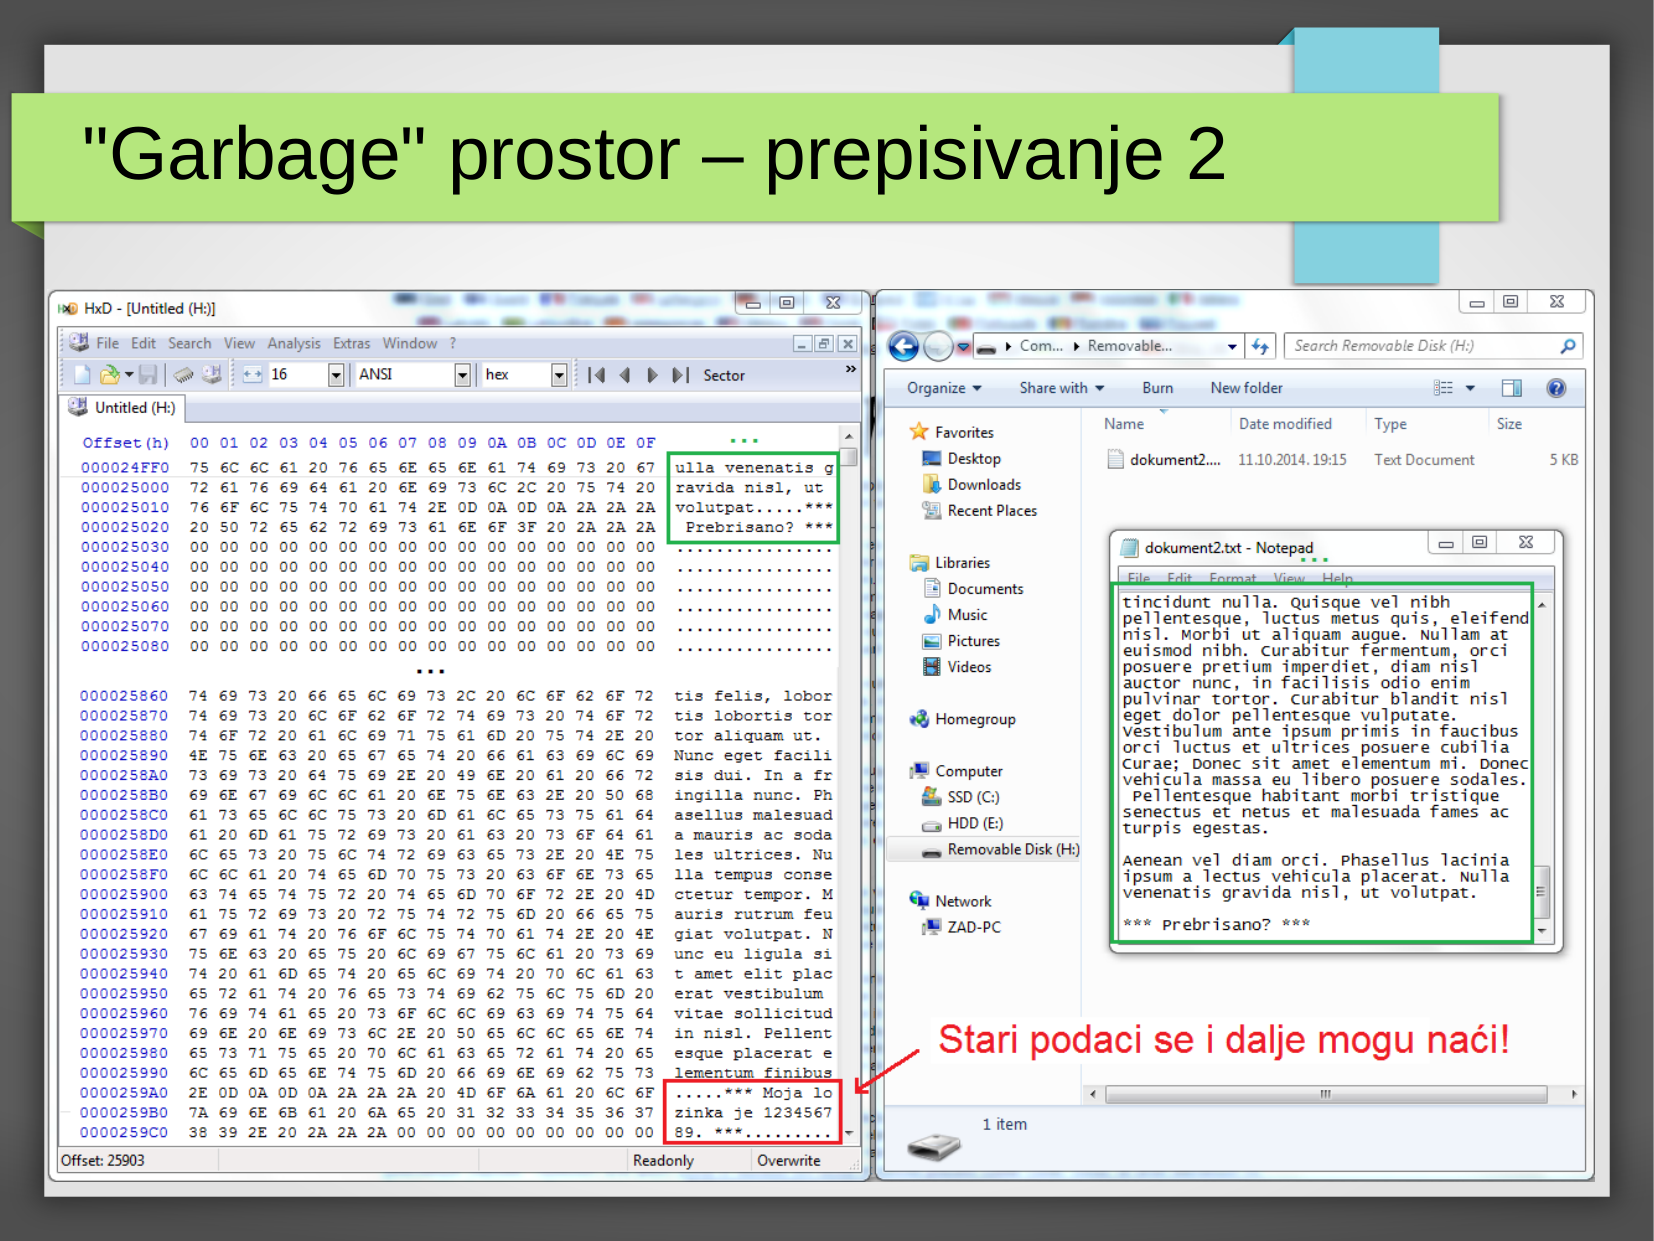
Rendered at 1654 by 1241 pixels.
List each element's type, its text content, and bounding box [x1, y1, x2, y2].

picture [0, 0, 1654, 1241]
title "Garbage" prostor – prepisivanje 2 [82, 94, 1264, 213]
